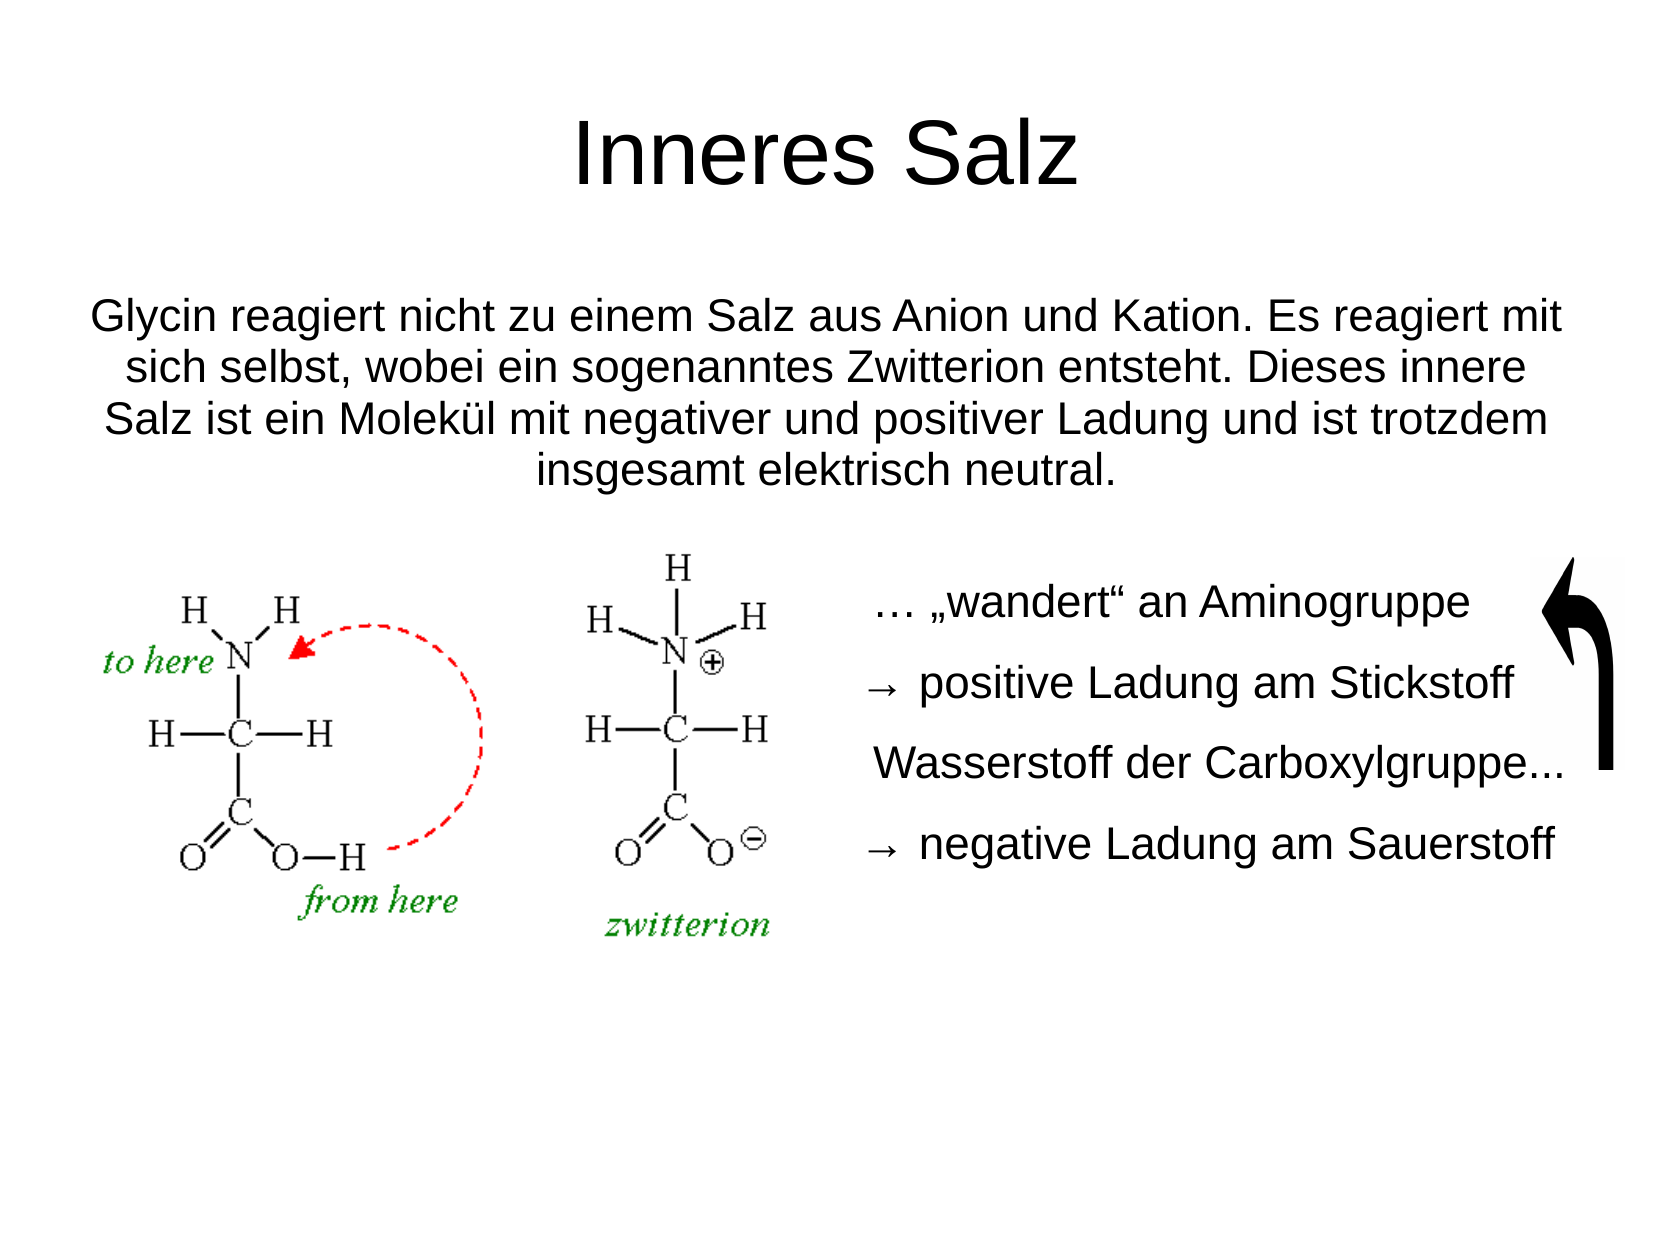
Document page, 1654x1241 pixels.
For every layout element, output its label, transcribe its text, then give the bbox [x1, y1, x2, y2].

title Inneres Salz [82, 49, 1571, 257]
picture [1530, 557, 1625, 770]
list Glycin reagiert nicht zu einem Salz aus Anion und Kation. Es reagiert mit sich selbst, wobei ein sogenanntes Zwitterion entsteht. Dieses innere Salz ist ein Molekül mit negativer und positiver Ladung und ist trotzdem insgesamt elektrisch neutral. … „wandert“ an Aminogruppe → positive Ladung am Stickstoff Wasserstoff der Carboxylgruppe... → negative Ladung am Sauerstoff [82, 290, 1571, 1109]
picture [82, 531, 821, 977]
